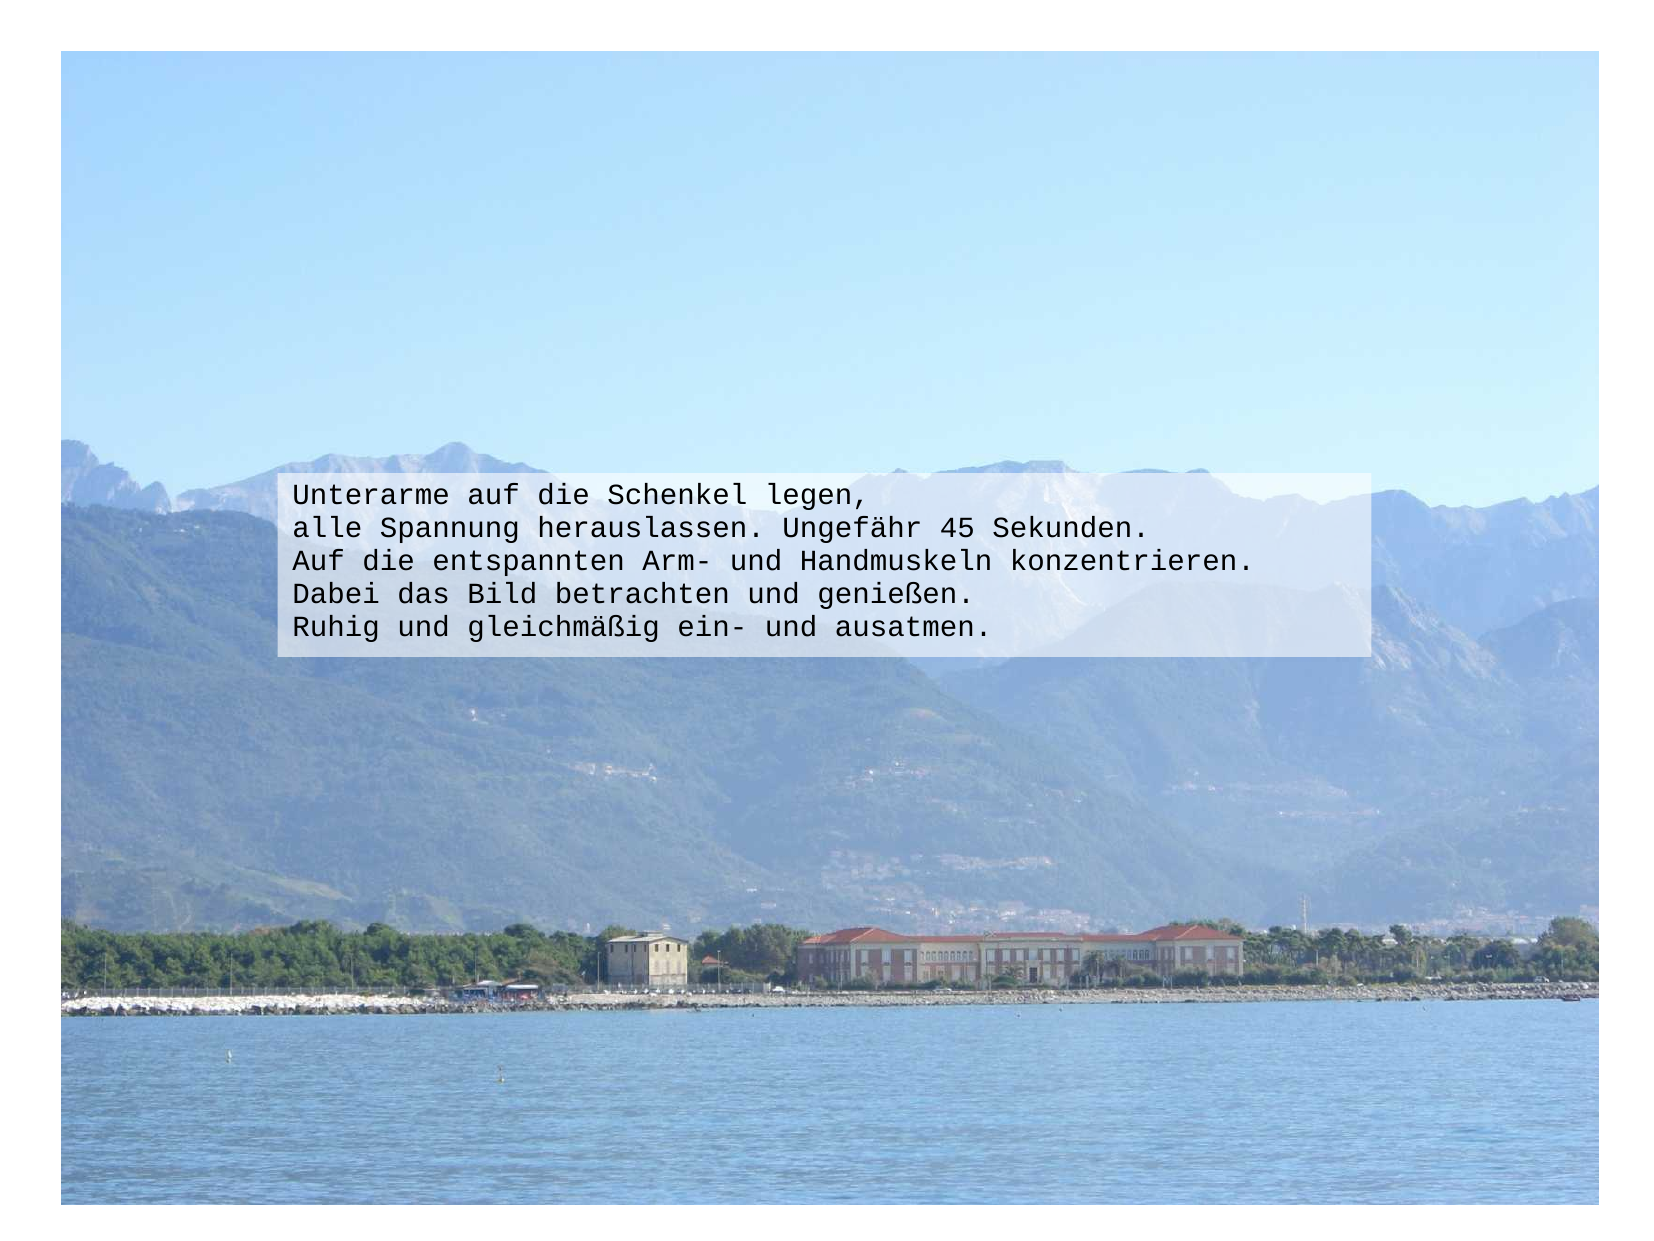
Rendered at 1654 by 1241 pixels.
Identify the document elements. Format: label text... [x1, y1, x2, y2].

picture [61, 51, 1599, 1205]
text_box Unterarme auf die Schenkel legen, alle Spannung herauslassen. Ungefähr 45 Sekunden. Auf die entspannten Arm- und Handmuskeln konzentrieren. Dabei das Bild betrachten und genießen. Ruhig und gleichmäßig ein- und ausatmen. [277, 473, 1372, 657]
